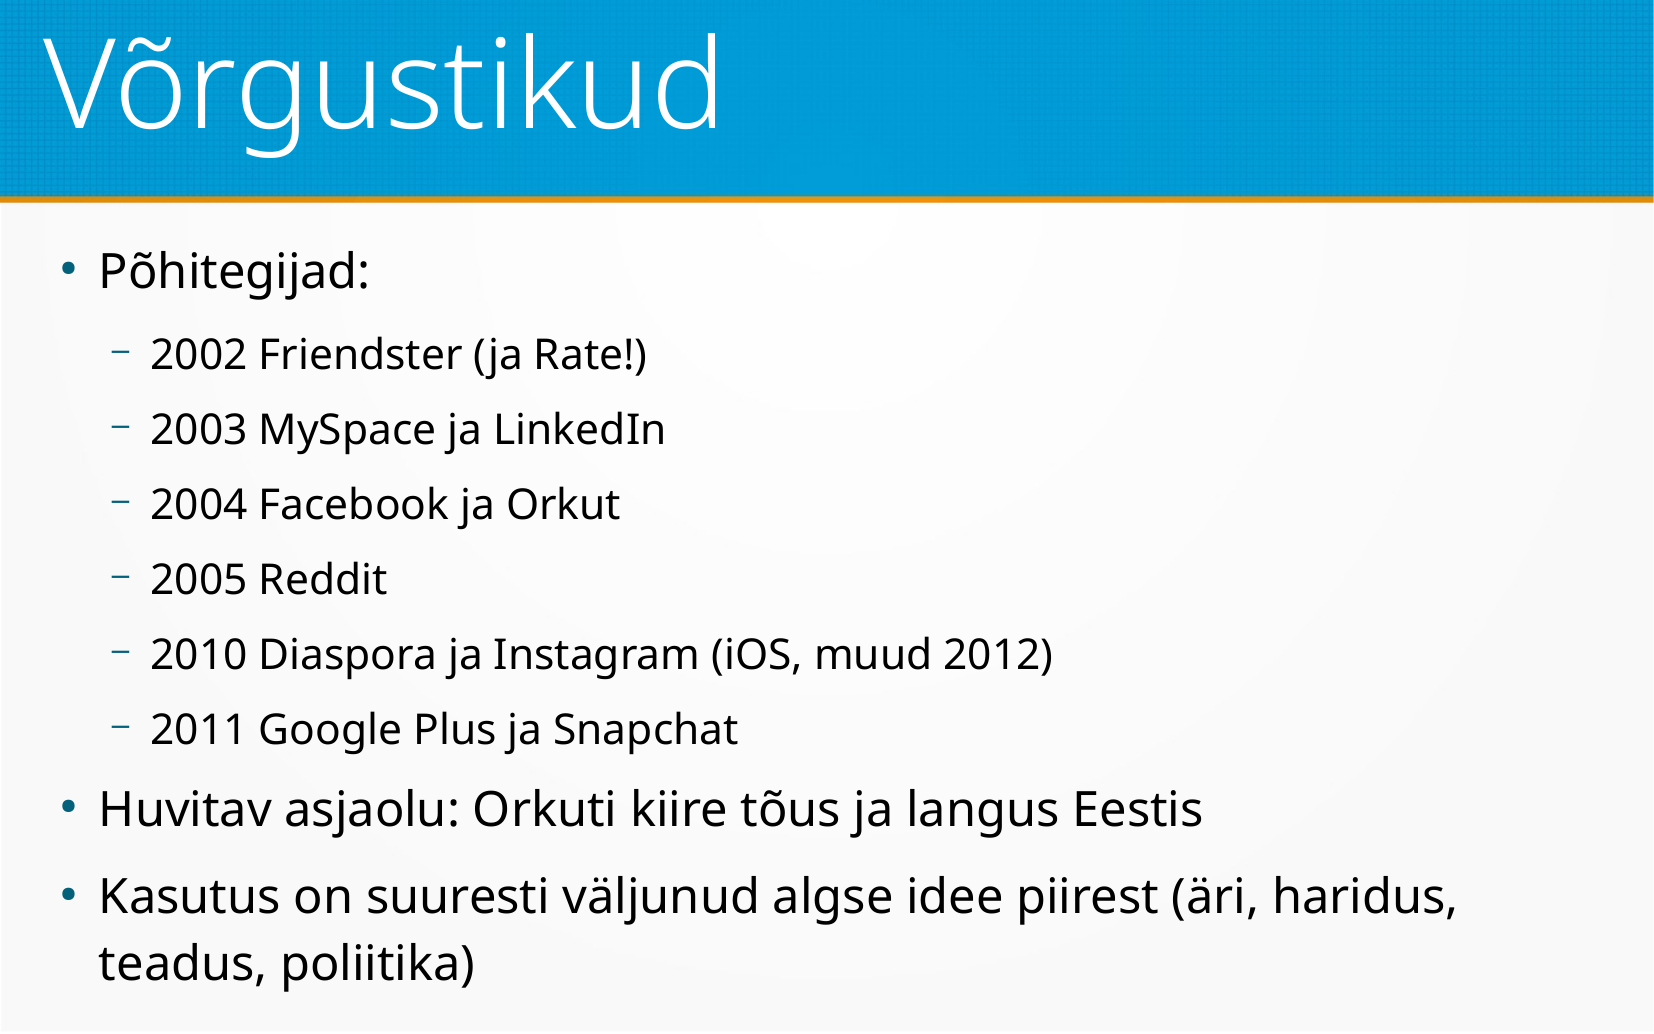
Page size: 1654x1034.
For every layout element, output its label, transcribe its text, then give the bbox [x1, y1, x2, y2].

picture [0, 195, 1654, 1034]
list Põhitegijad: 2002 Friendster (ja Rate!) 2003 MySpace ja LinkedIn 2004 Facebook ja Orkut 2005 Reddit 2010 Diaspora ja Instagram (iOS, muud 2012) 2011 Google Plus ja Snapchat Huvitav asjaolu: Orkuti kiire tõus ja langus Eestis Kasutus on suuresti väljunud algse idee piirest (äri, haridus, teadus, poliitika) [47, 236, 1607, 1002]
title Võrgustikud [43, 0, 1619, 166]
